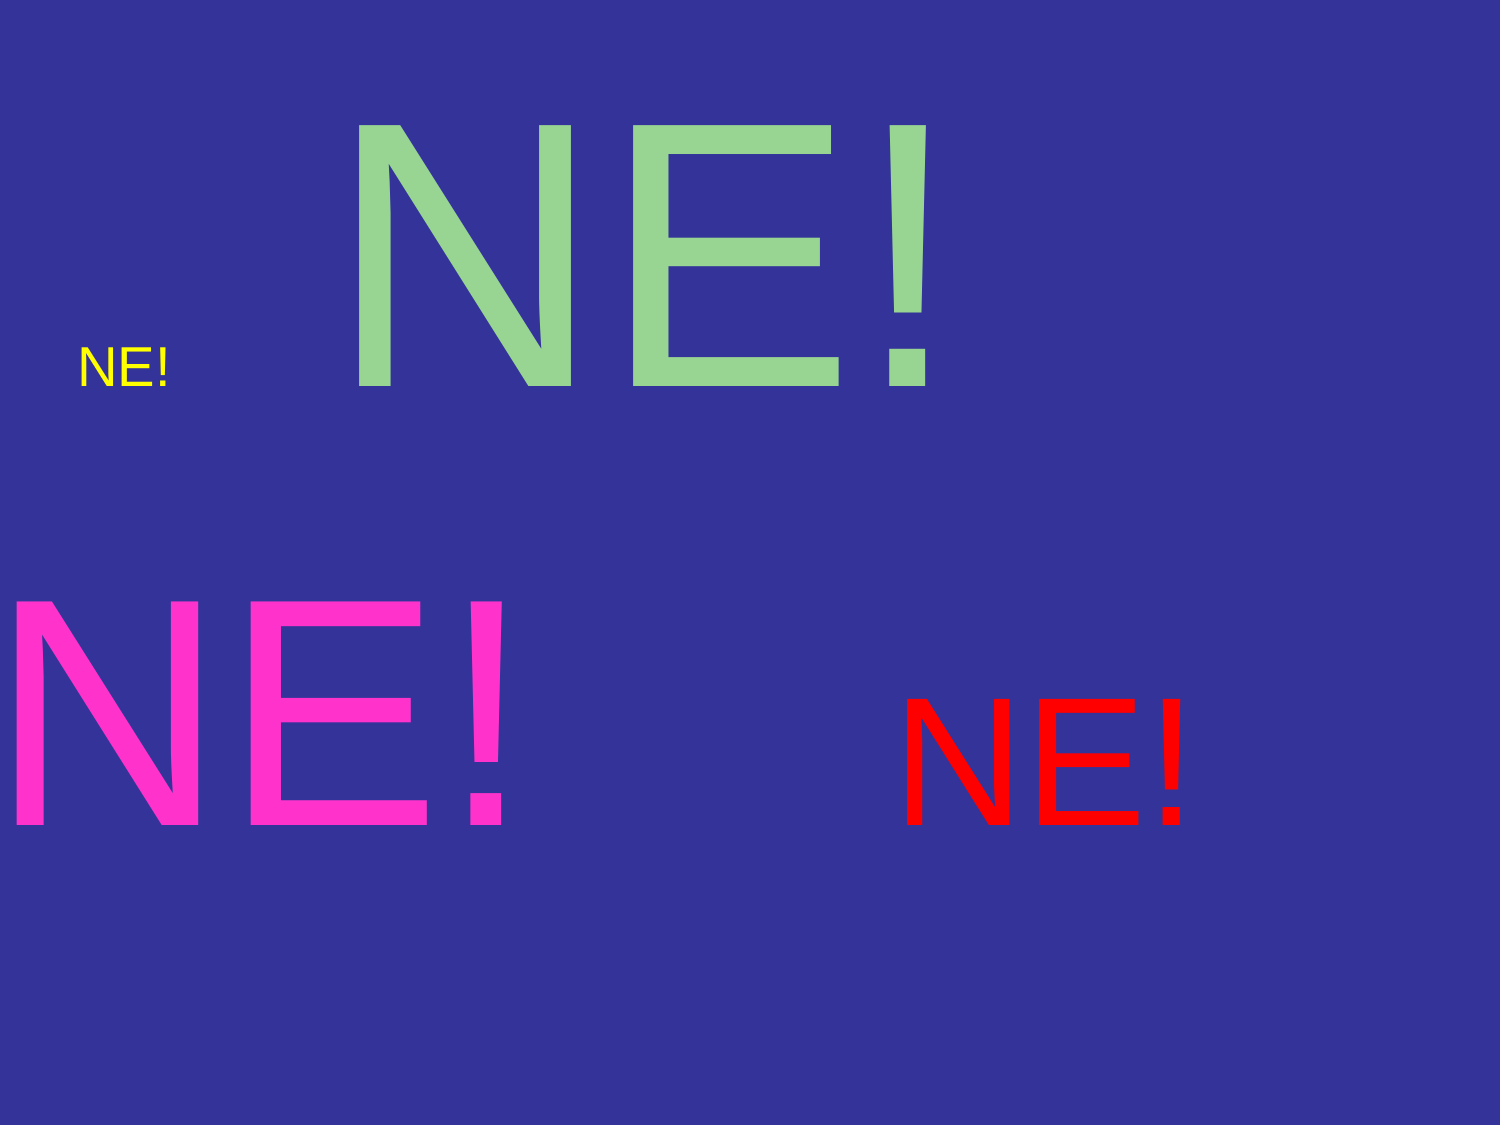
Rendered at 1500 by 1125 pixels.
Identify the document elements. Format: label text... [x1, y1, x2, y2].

subtitle NE! NE! [62, 87, 1413, 375]
title NE! NE! [0, 437, 1250, 954]
